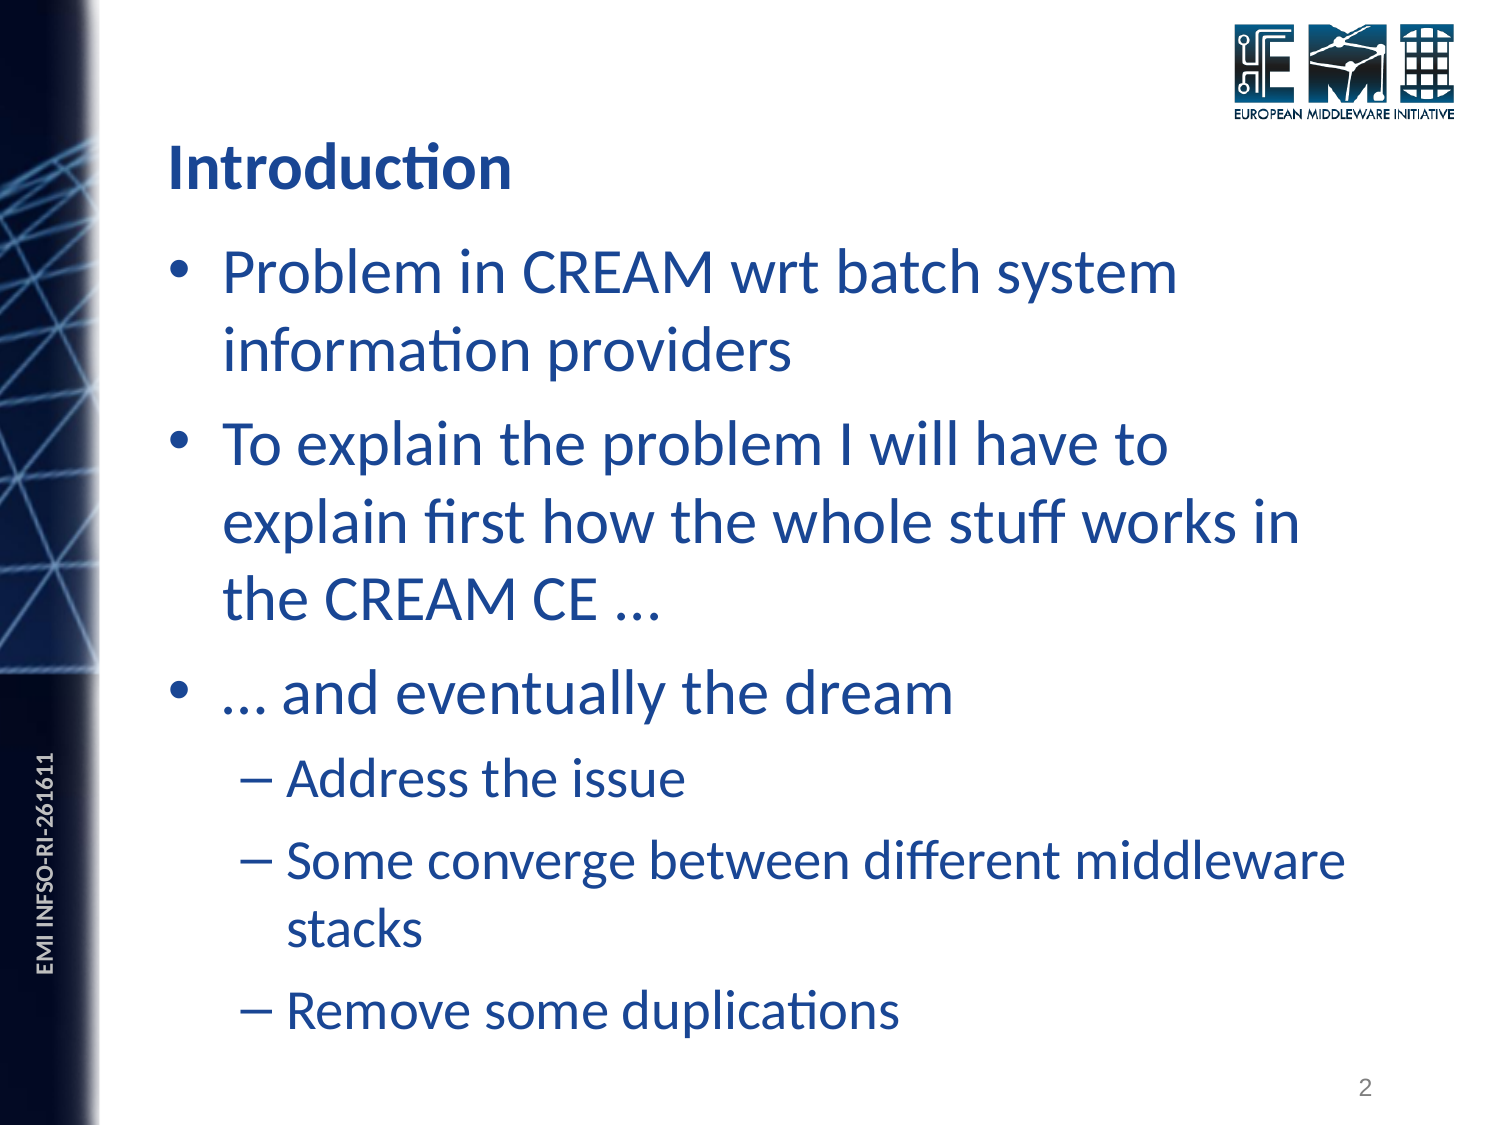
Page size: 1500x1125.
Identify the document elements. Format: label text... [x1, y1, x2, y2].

text_box Introduction [153, 115, 1200, 211]
list Problem in CREAM wrt batch system information providers To explain the problem I will have to explain first how the whole stuff works in the CREAM CE ... … and eventually the dream Address the issue Some converge between different middleware stacks Remove some duplications [153, 221, 1381, 1053]
picture [0, 0, 111, 1125]
text_box <number> [1343, 1063, 1426, 1123]
picture [1185, 8, 1500, 140]
